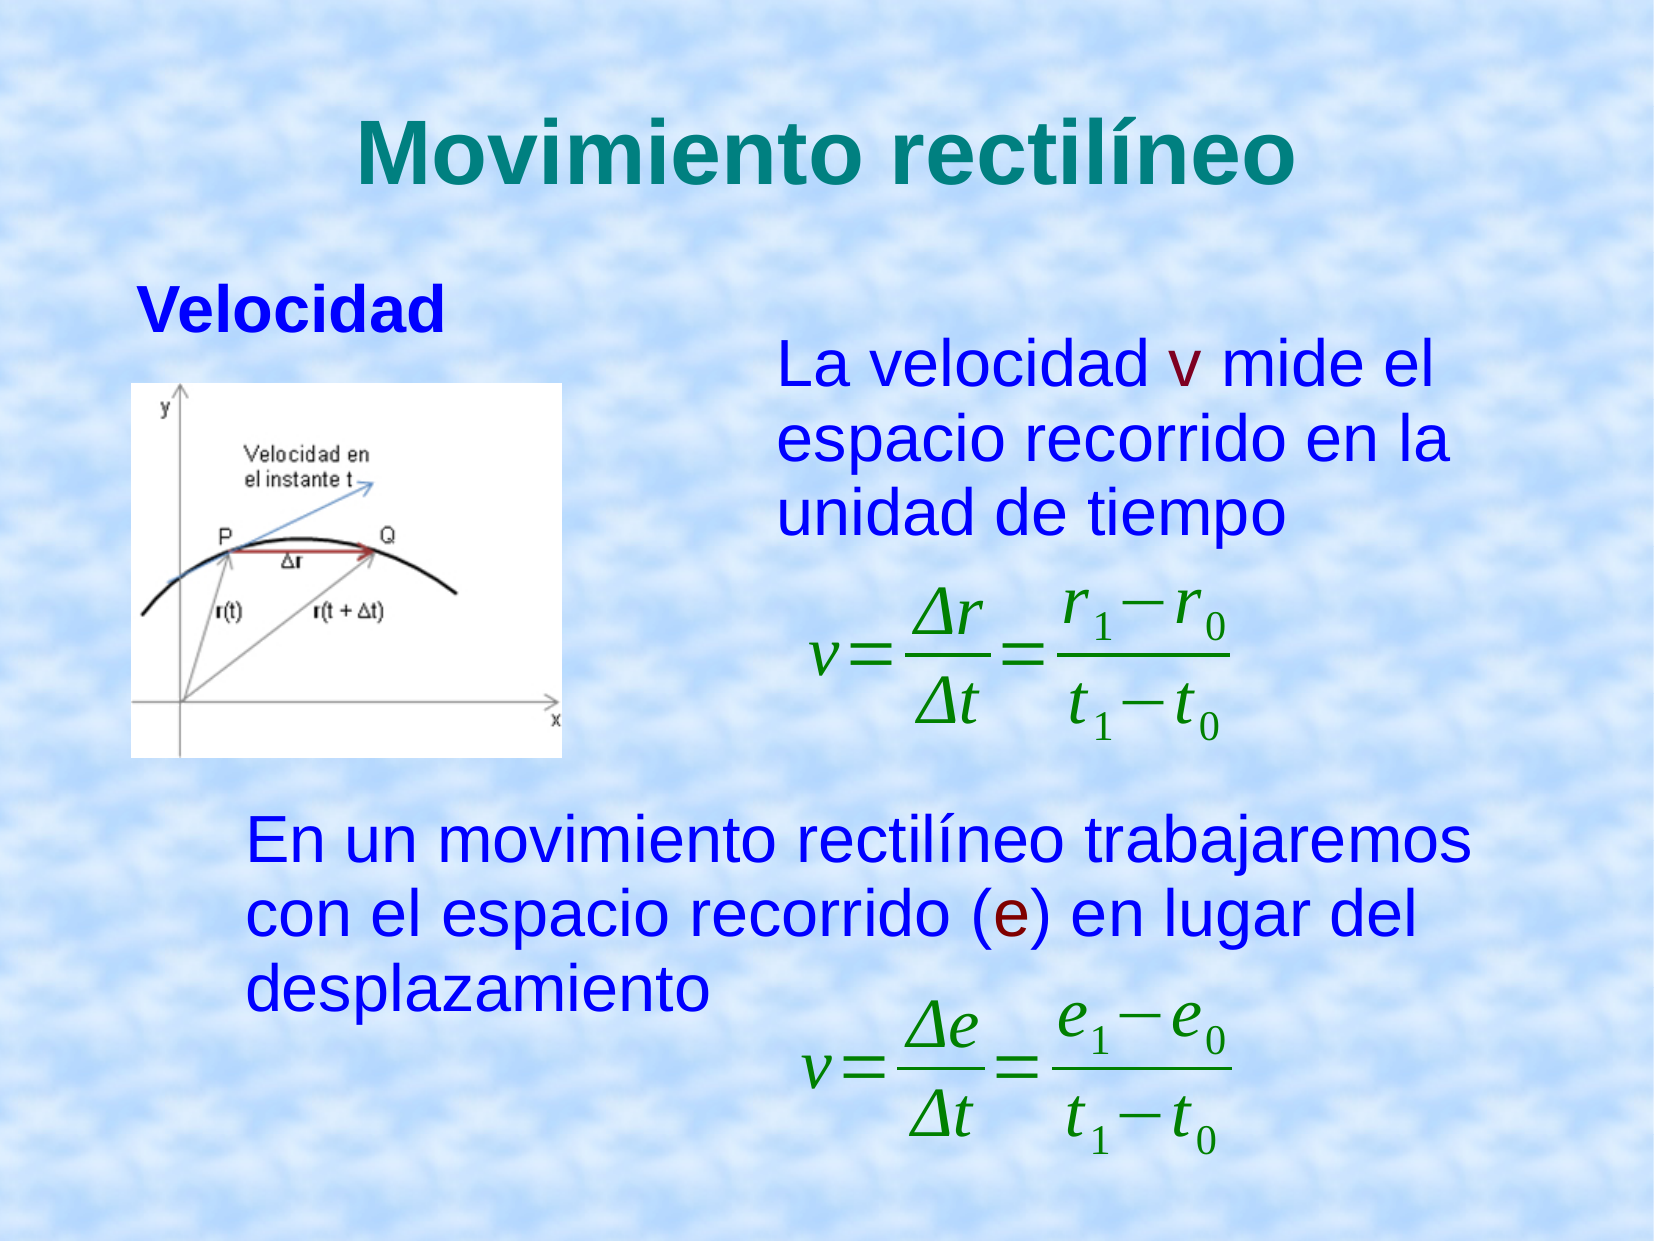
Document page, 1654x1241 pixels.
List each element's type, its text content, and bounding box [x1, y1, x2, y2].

text_box En un movimiento rectilíneo trabajaremos con el espacio recorrido (e) en lugar del desplazamiento [88, 794, 1595, 1034]
chart [798, 561, 1241, 750]
picture [0, 0, 1654, 1241]
text_box Velocidad [88, 234, 496, 384]
title Movimiento rectilíneo [82, 49, 1571, 257]
text_box La velocidad v mide el espacio recorrido en la unidad de tiempo [620, 318, 1627, 708]
chart [791, 974, 1241, 1163]
